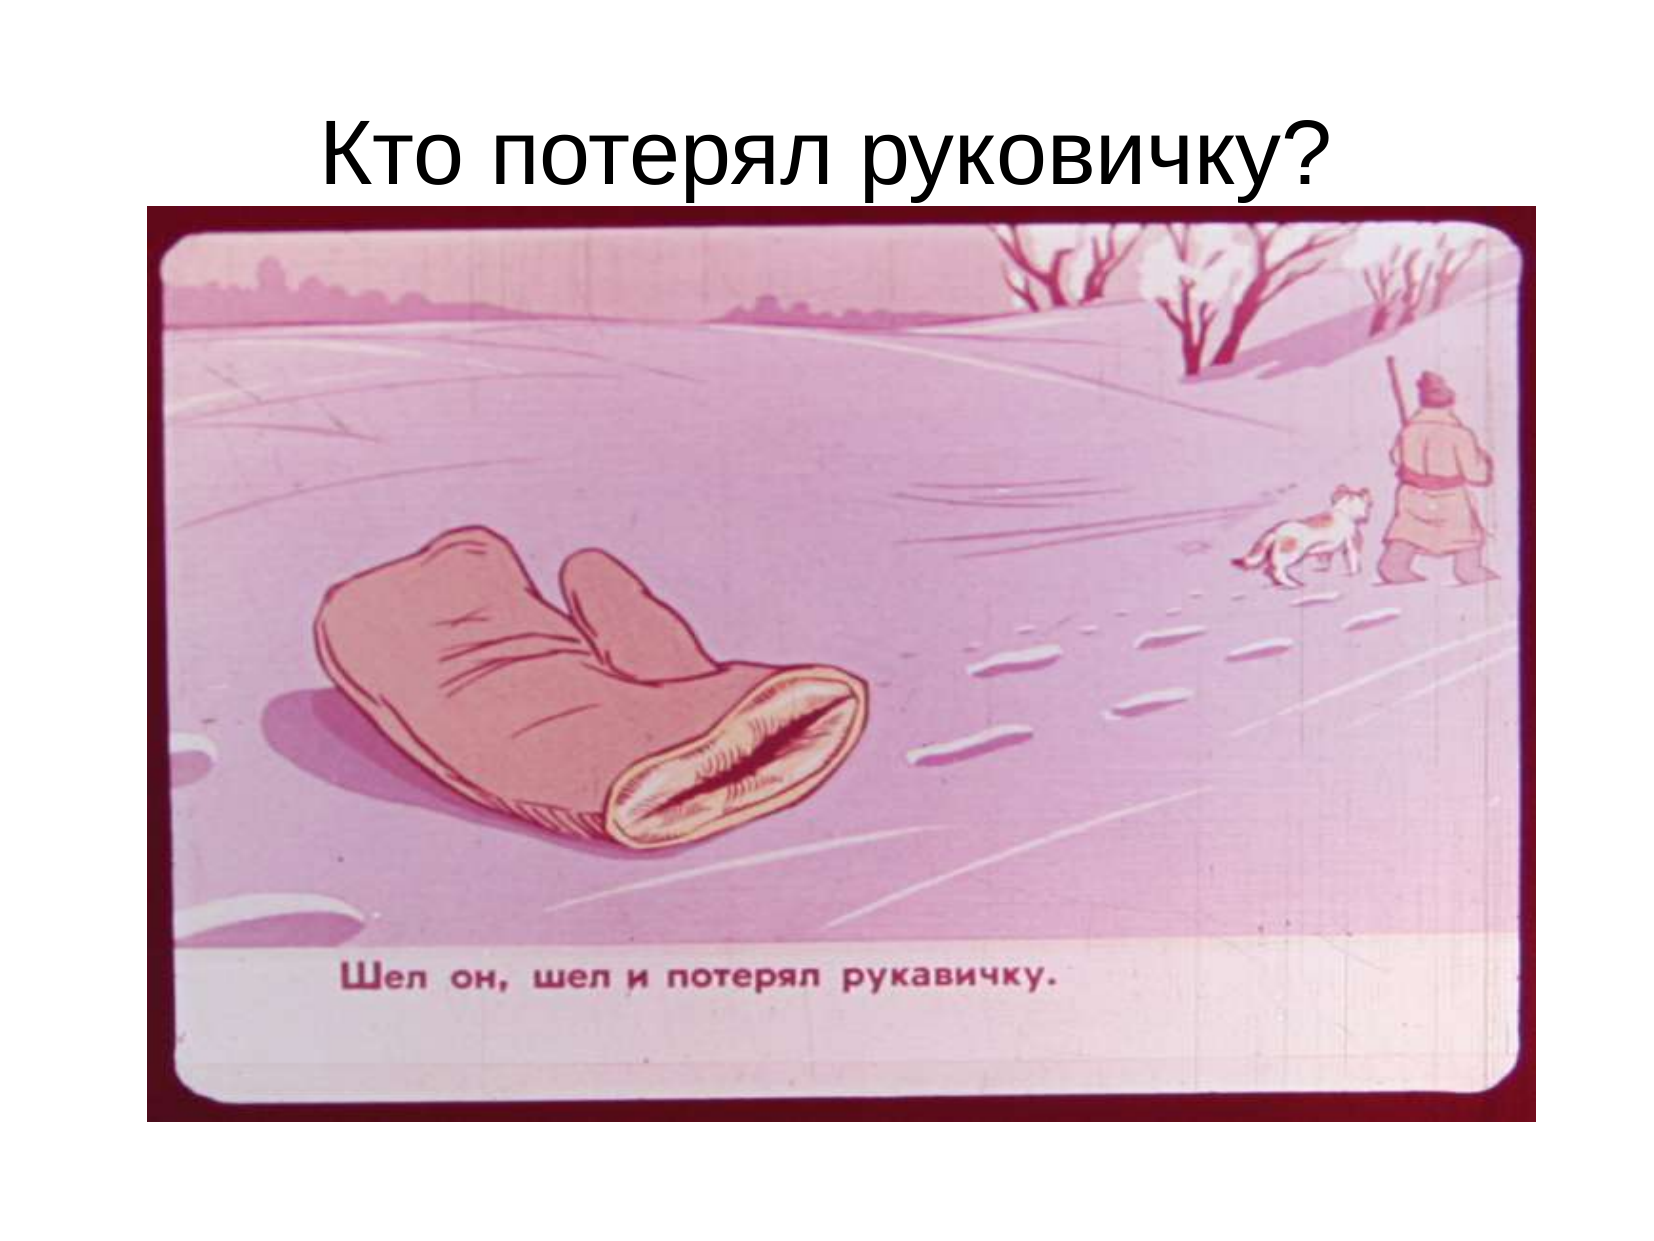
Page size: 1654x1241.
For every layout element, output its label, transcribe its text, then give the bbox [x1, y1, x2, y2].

title Кто потерял руковичку? [82, 56, 1571, 250]
picture [147, 250, 1536, 1123]
